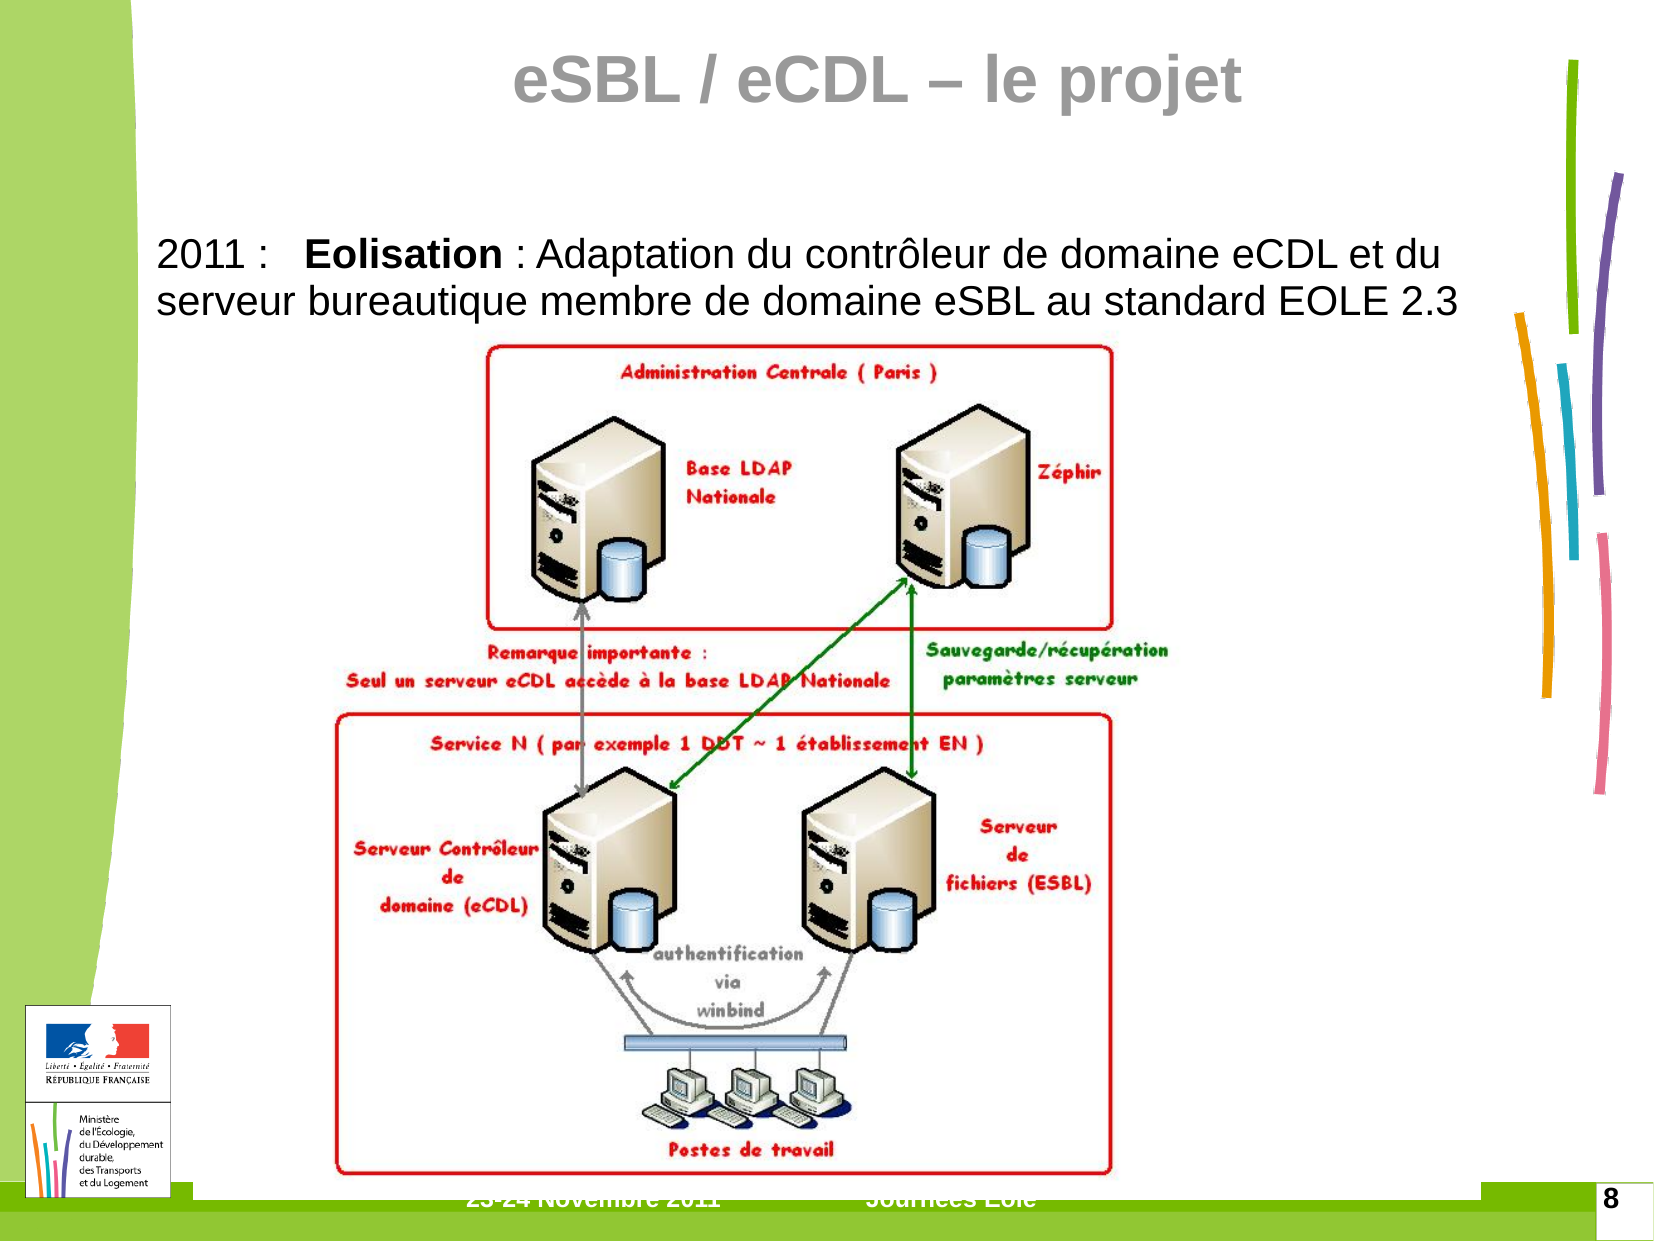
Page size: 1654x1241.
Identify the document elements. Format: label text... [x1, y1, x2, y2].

picture [0, 0, 1654, 1241]
title eSBL / eCDL – le projet [133, 0, 1622, 159]
list 2011 : Eolisation : Adaptation du contrôleur de domaine eCDL et du serveur bureautique membre de domaine eSBL au standard EOLE 2.3 [156, 230, 1486, 1050]
